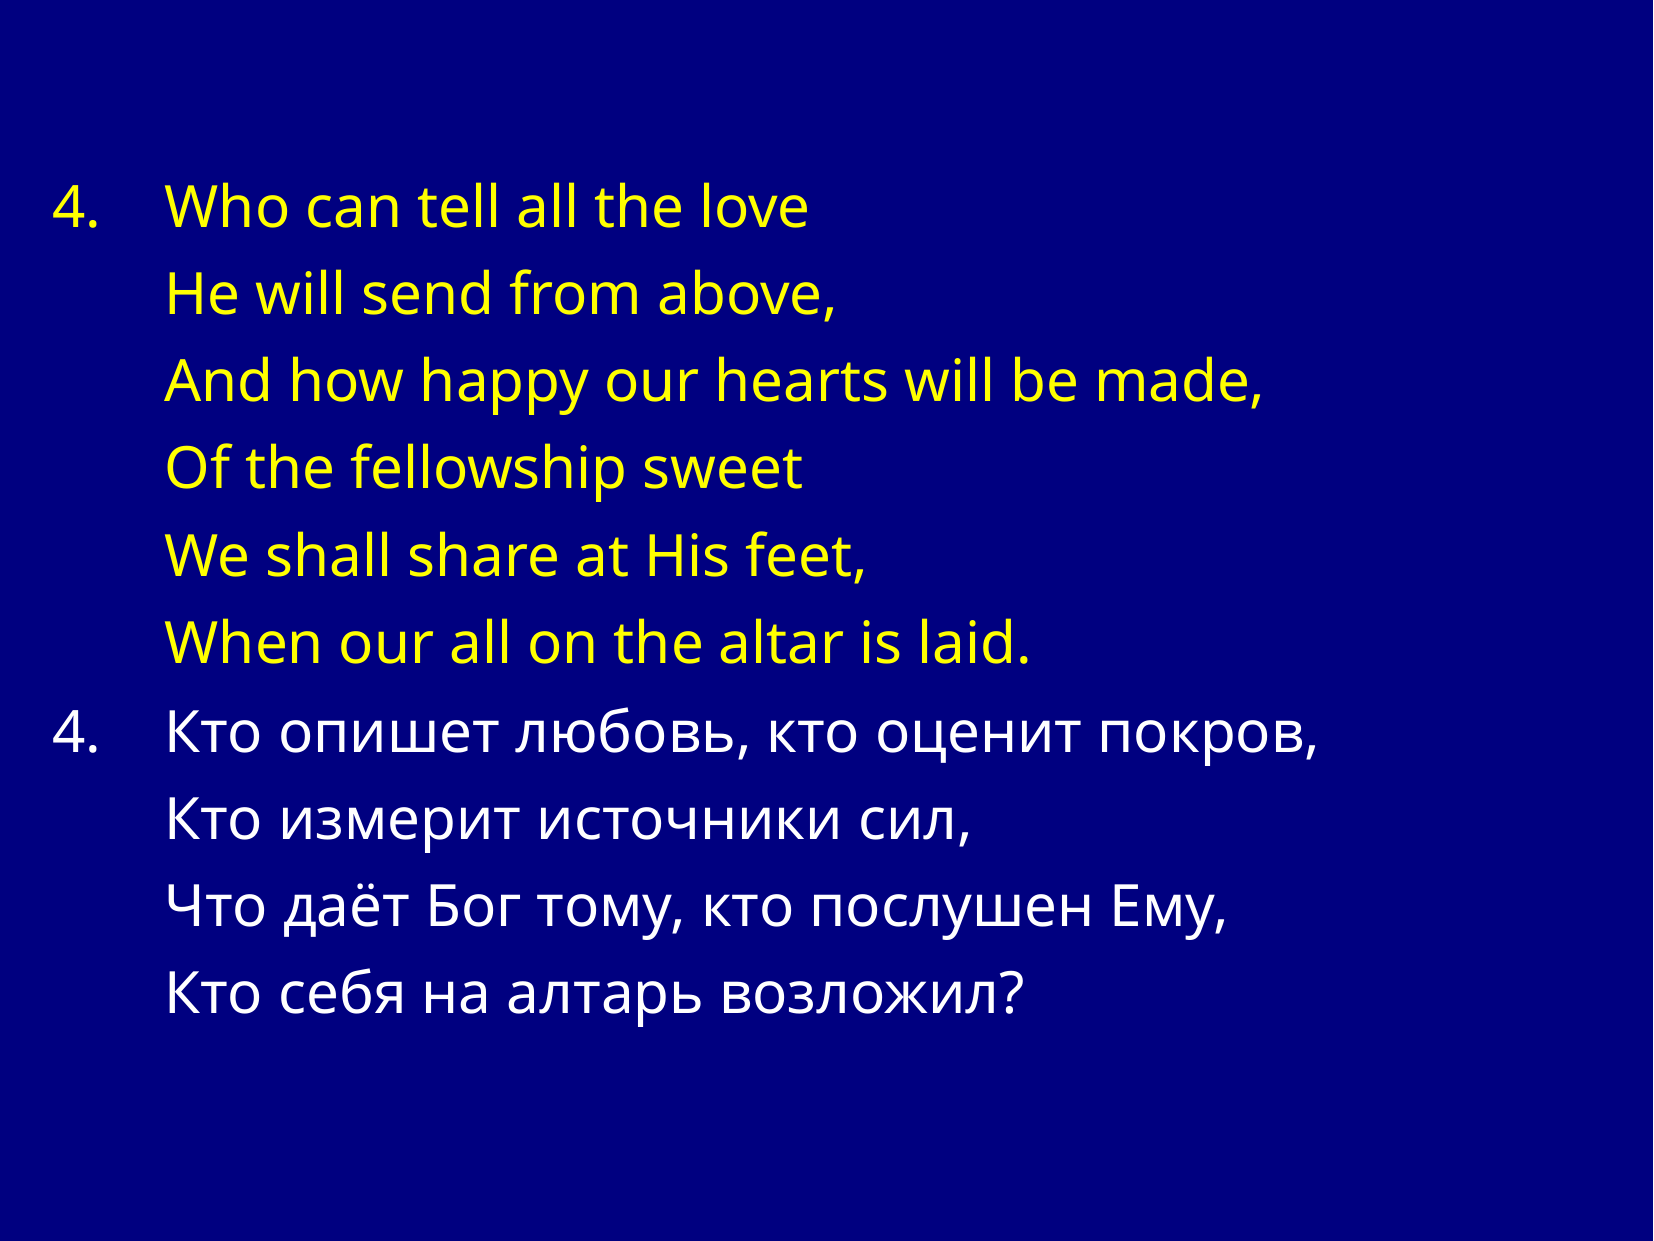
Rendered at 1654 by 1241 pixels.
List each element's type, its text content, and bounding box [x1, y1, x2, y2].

text_box 4. Кто опишет любовь, кто оценит покров, Кто измерит источники сил, Что даёт Бог тому, кто послушен Ему, Кто себя на алтарь возложил? [37, 675, 1653, 1163]
text_box 4. Who can tell all the love He will send from above, And how happy our hearts will be made, Of the fellowship sweet We shall share at His feet, When our all on the altar is laid. [37, 150, 1576, 638]
